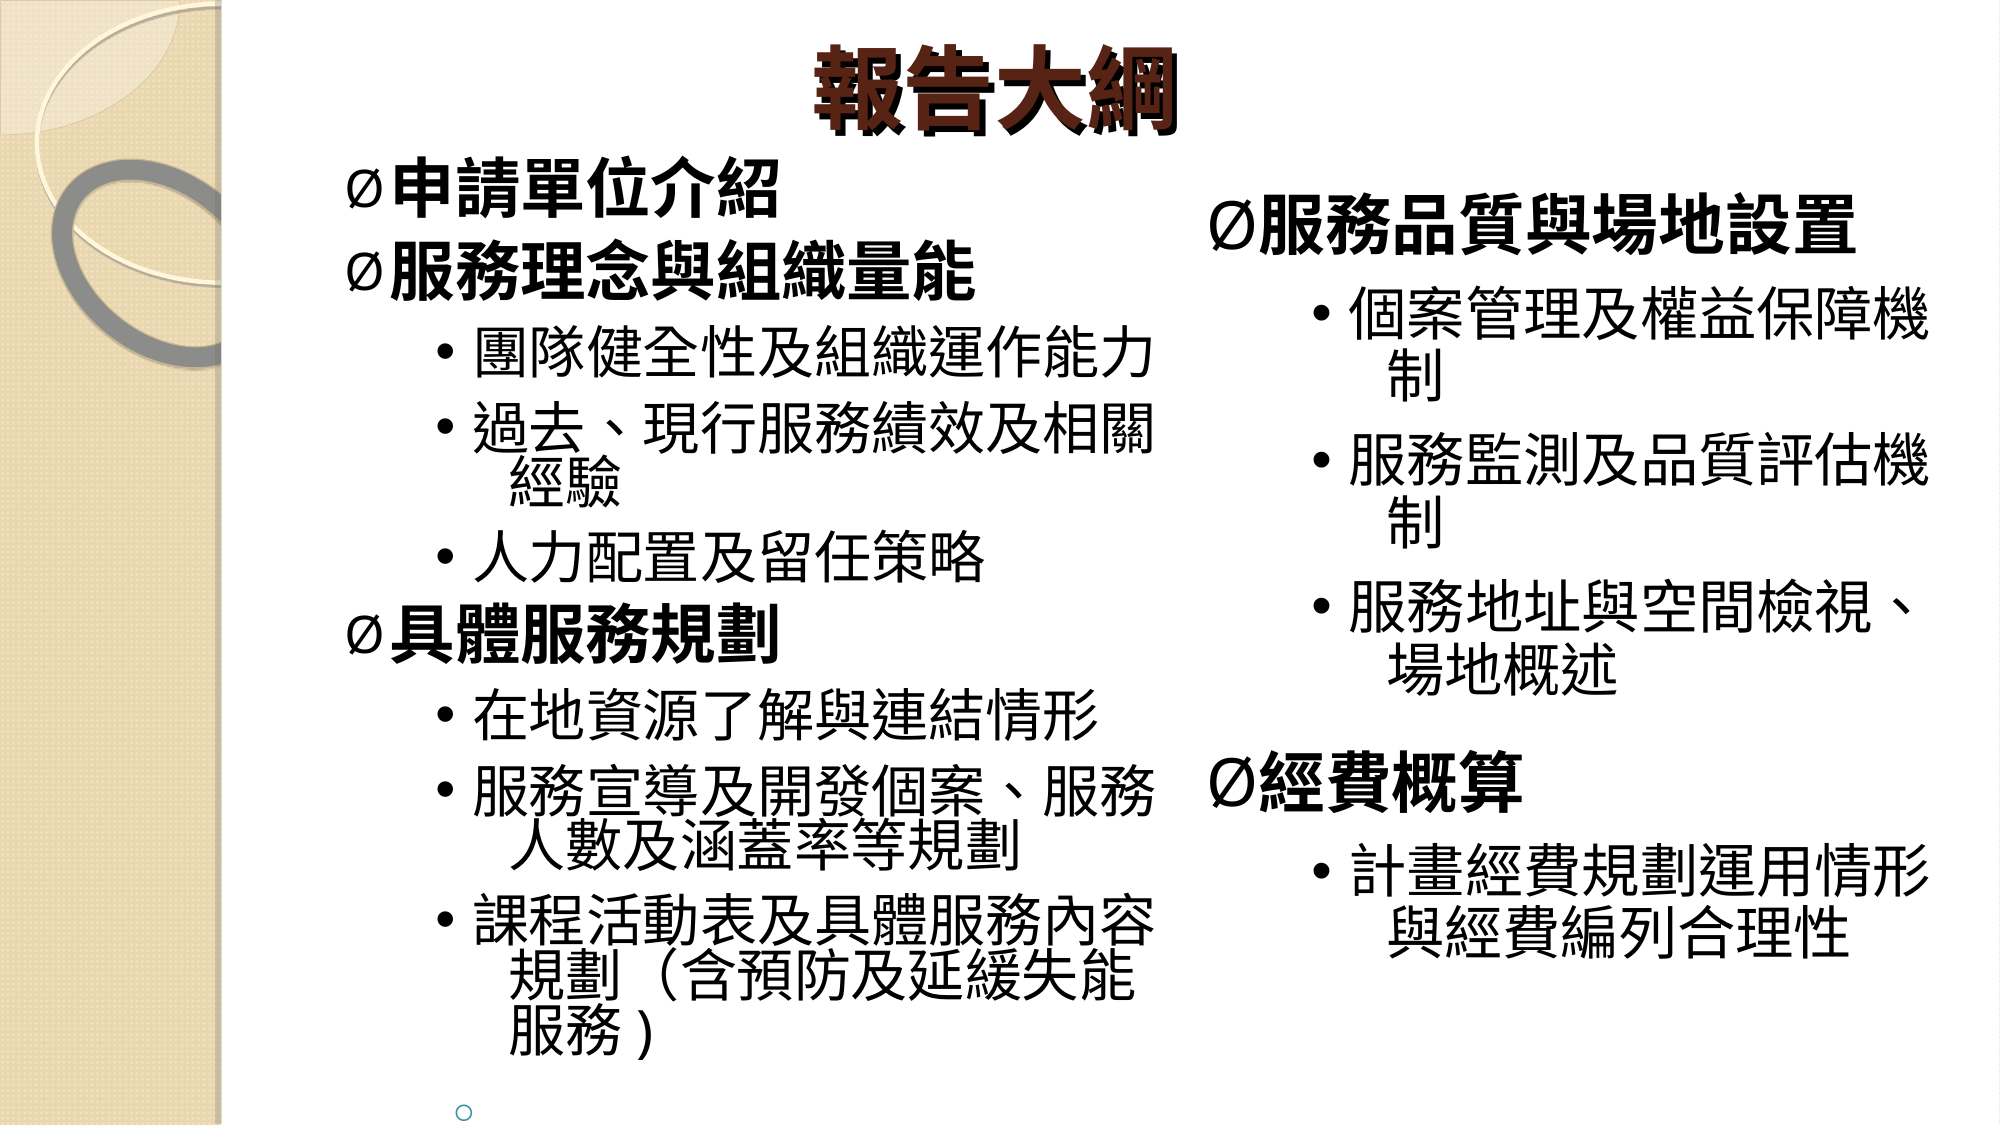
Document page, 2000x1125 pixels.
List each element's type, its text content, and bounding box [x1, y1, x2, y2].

text_box 服務品質與場地設置 個案管理及權益保障機制 服務監測及品質評估機制 服務地址與空間檢視、場地概述 經費概算 計畫經費規劃運用情形與經費編列合理性 [1176, 184, 1957, 1095]
list 申請單位介紹 服務理念與組織量能 團隊健全性及組織運作能力 過去、現行服務績效及相關經驗 人力配置及留任策略 具體服務規劃 在地資源了解與連結情形 服務宣導及開發個案、服務人數及涵蓋率等規劃 課程活動表及具體服務內容規劃（含預防及延緩失能服務) [302, 149, 1201, 1071]
title 報告大綱 [244, 23, 1745, 138]
